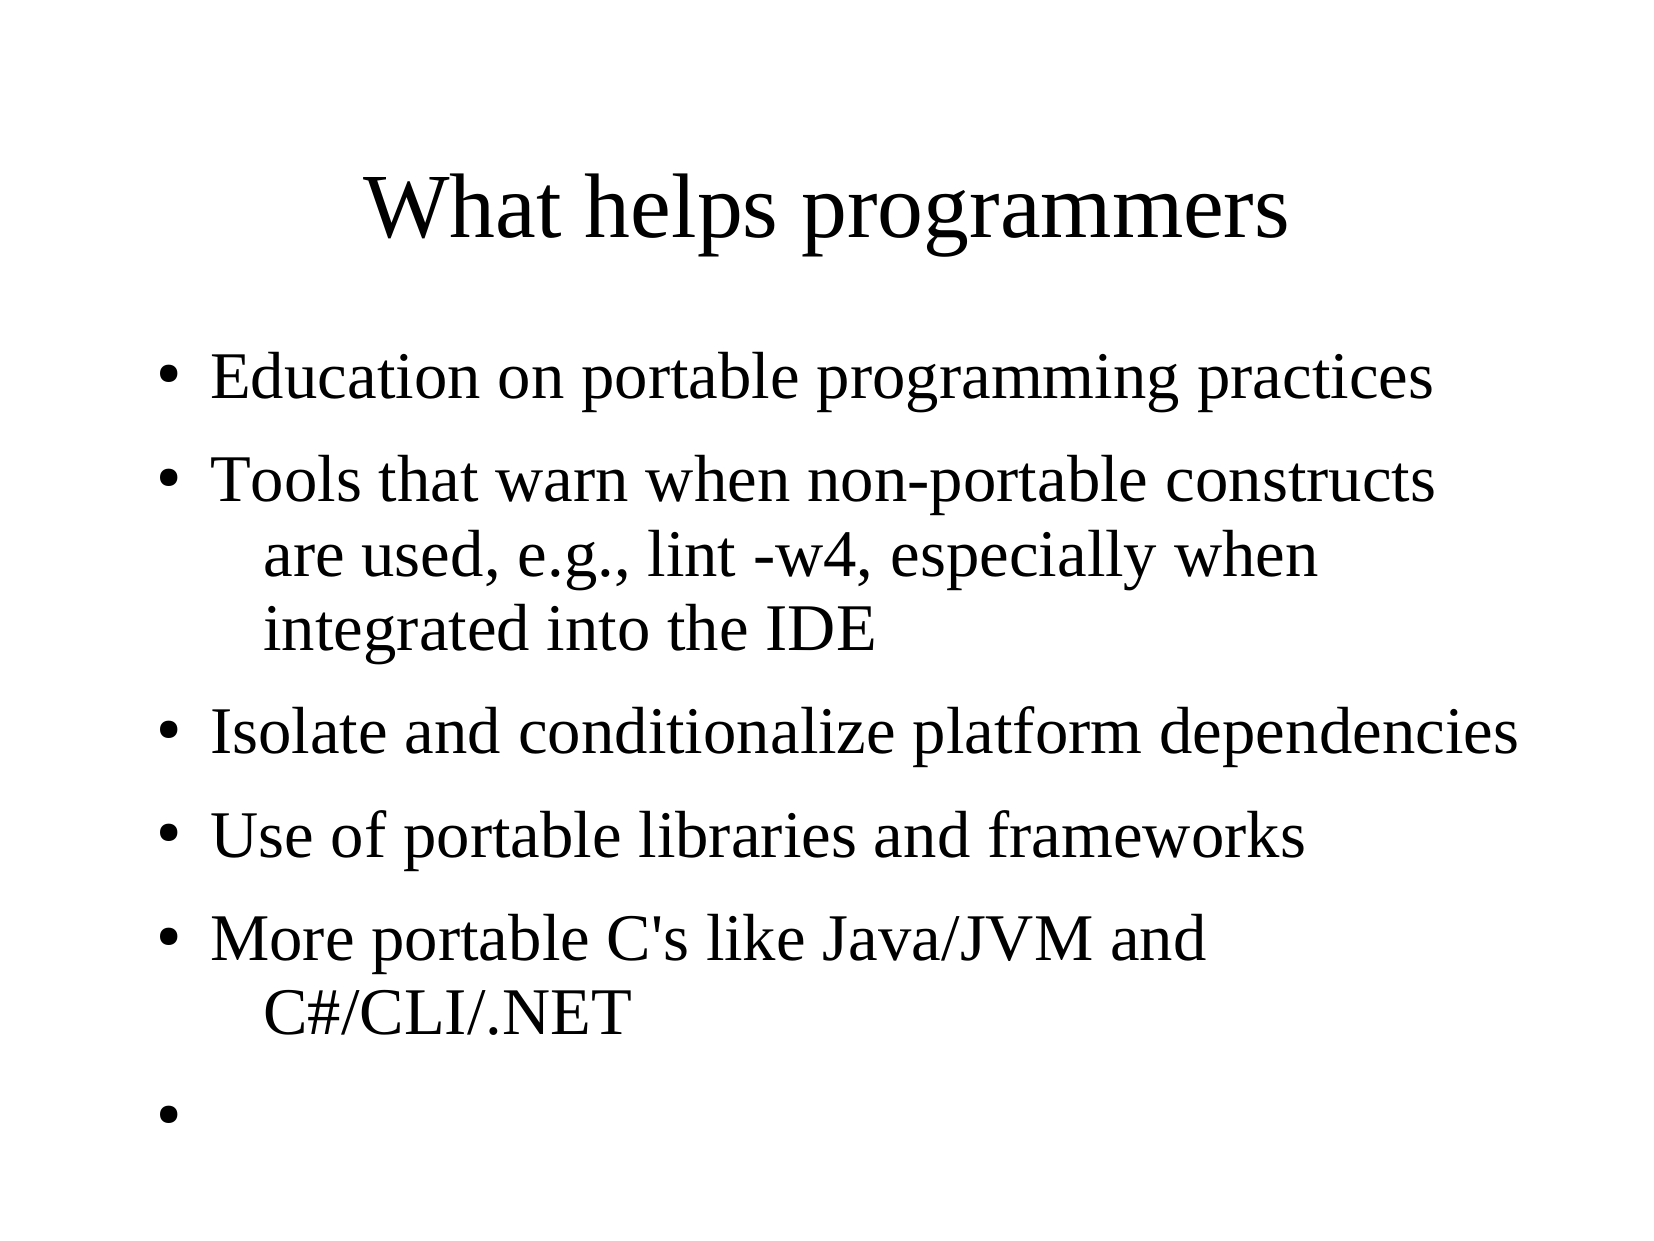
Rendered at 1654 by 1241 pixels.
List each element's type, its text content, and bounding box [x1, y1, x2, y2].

list Education on portable programming practices Tools that warn when non-portable constructs are used, e.g., lint -w4, especially when integrated into the IDE Isolate and conditionalize platform dependencies Use of portable libraries and frameworks More portable C's like Java/JVM and C#/CLI/.NET [121, 338, 1534, 1176]
title What helps programmers [121, 102, 1534, 311]
